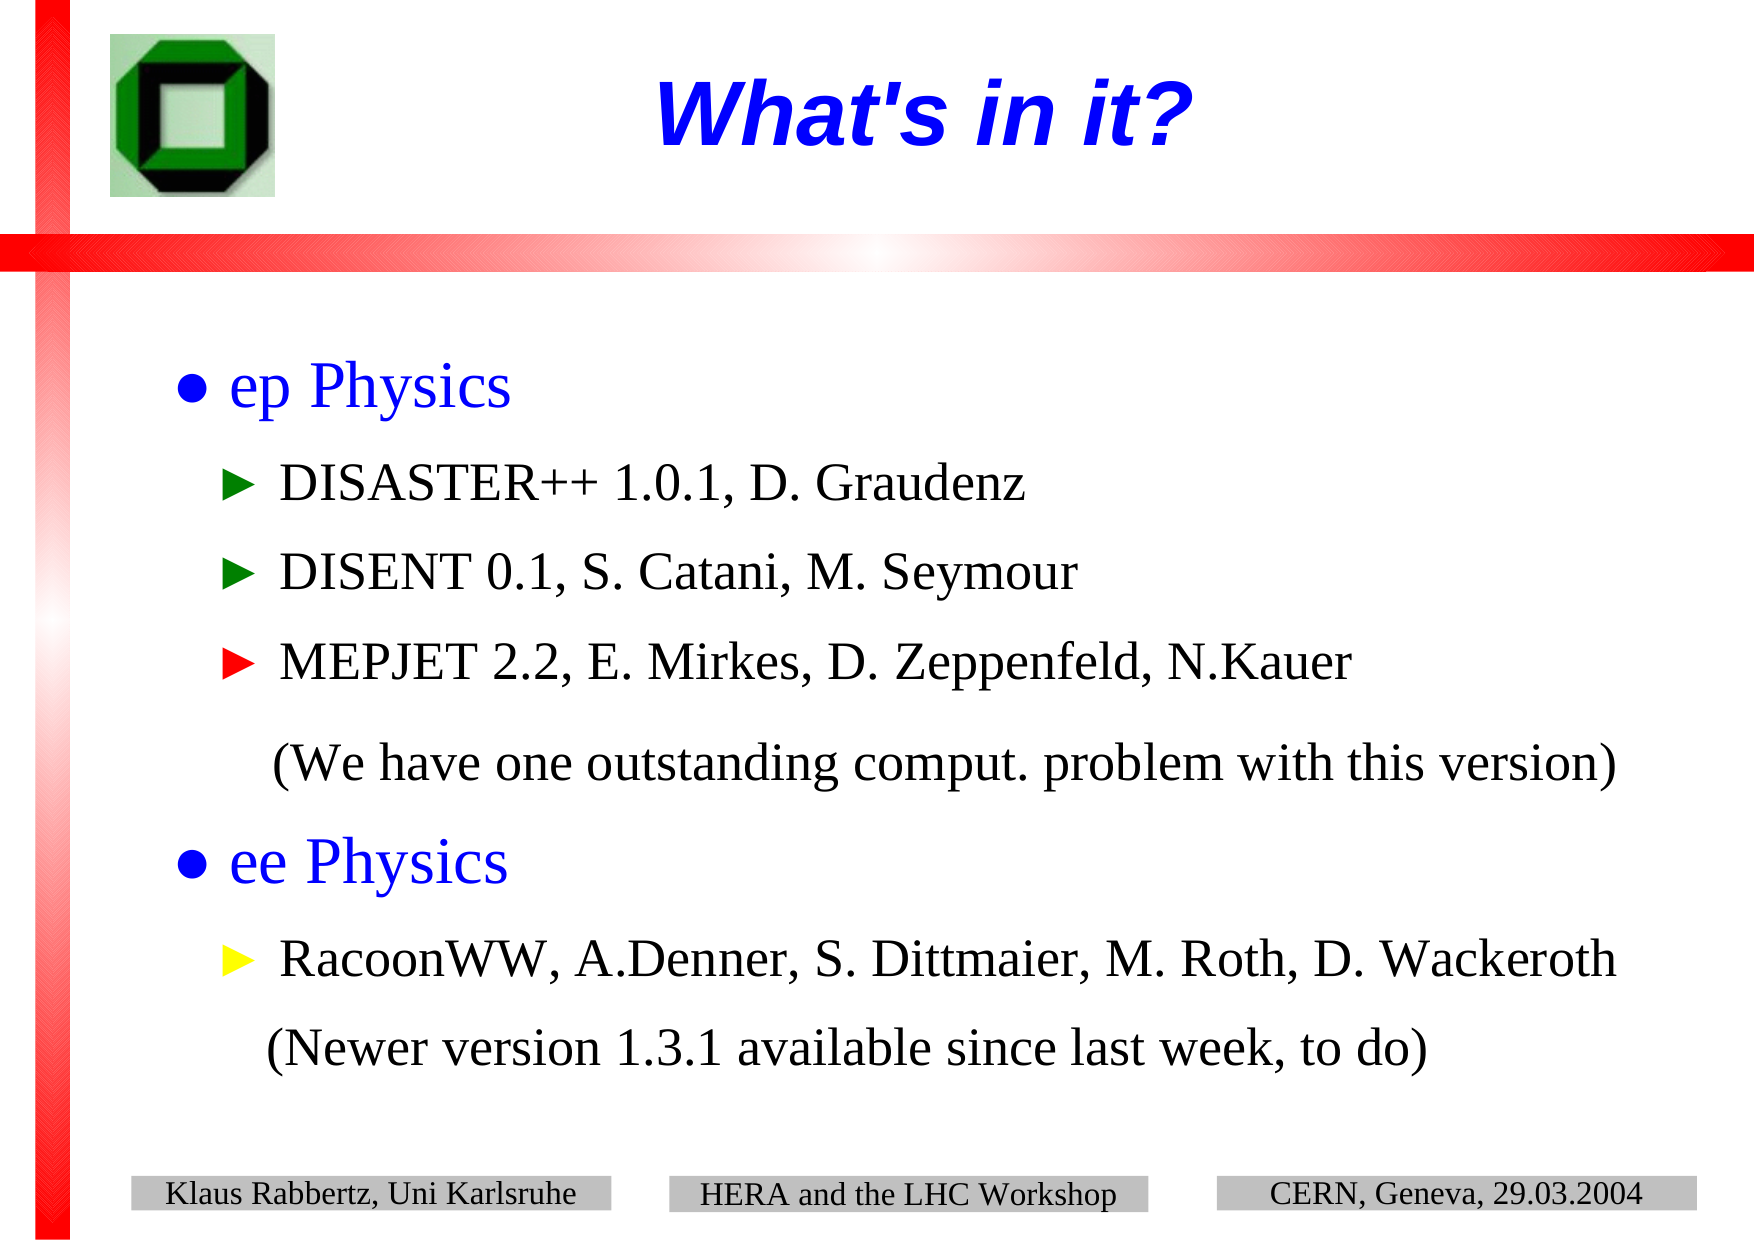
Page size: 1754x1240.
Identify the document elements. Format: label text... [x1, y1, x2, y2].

list ● ep Physics ► DISASTER++ 1.0.1, D. Graudenz ► DISENT 0.1, S. Catani, M. Seymour ► MEPJET 2.2, E. Mirkes, D. Zeppenfeld, N.Kauer (We have one outstanding comput. problem with this version) ● ee Physics ► RacoonWW, A.Denner, S. Dittmaier, M. Roth, D. Wackeroth (Newer version 1.3.1 available since last week, to do) [160, 348, 1659, 1105]
picture [110, 34, 275, 197]
title What's in it? [282, 10, 1566, 218]
